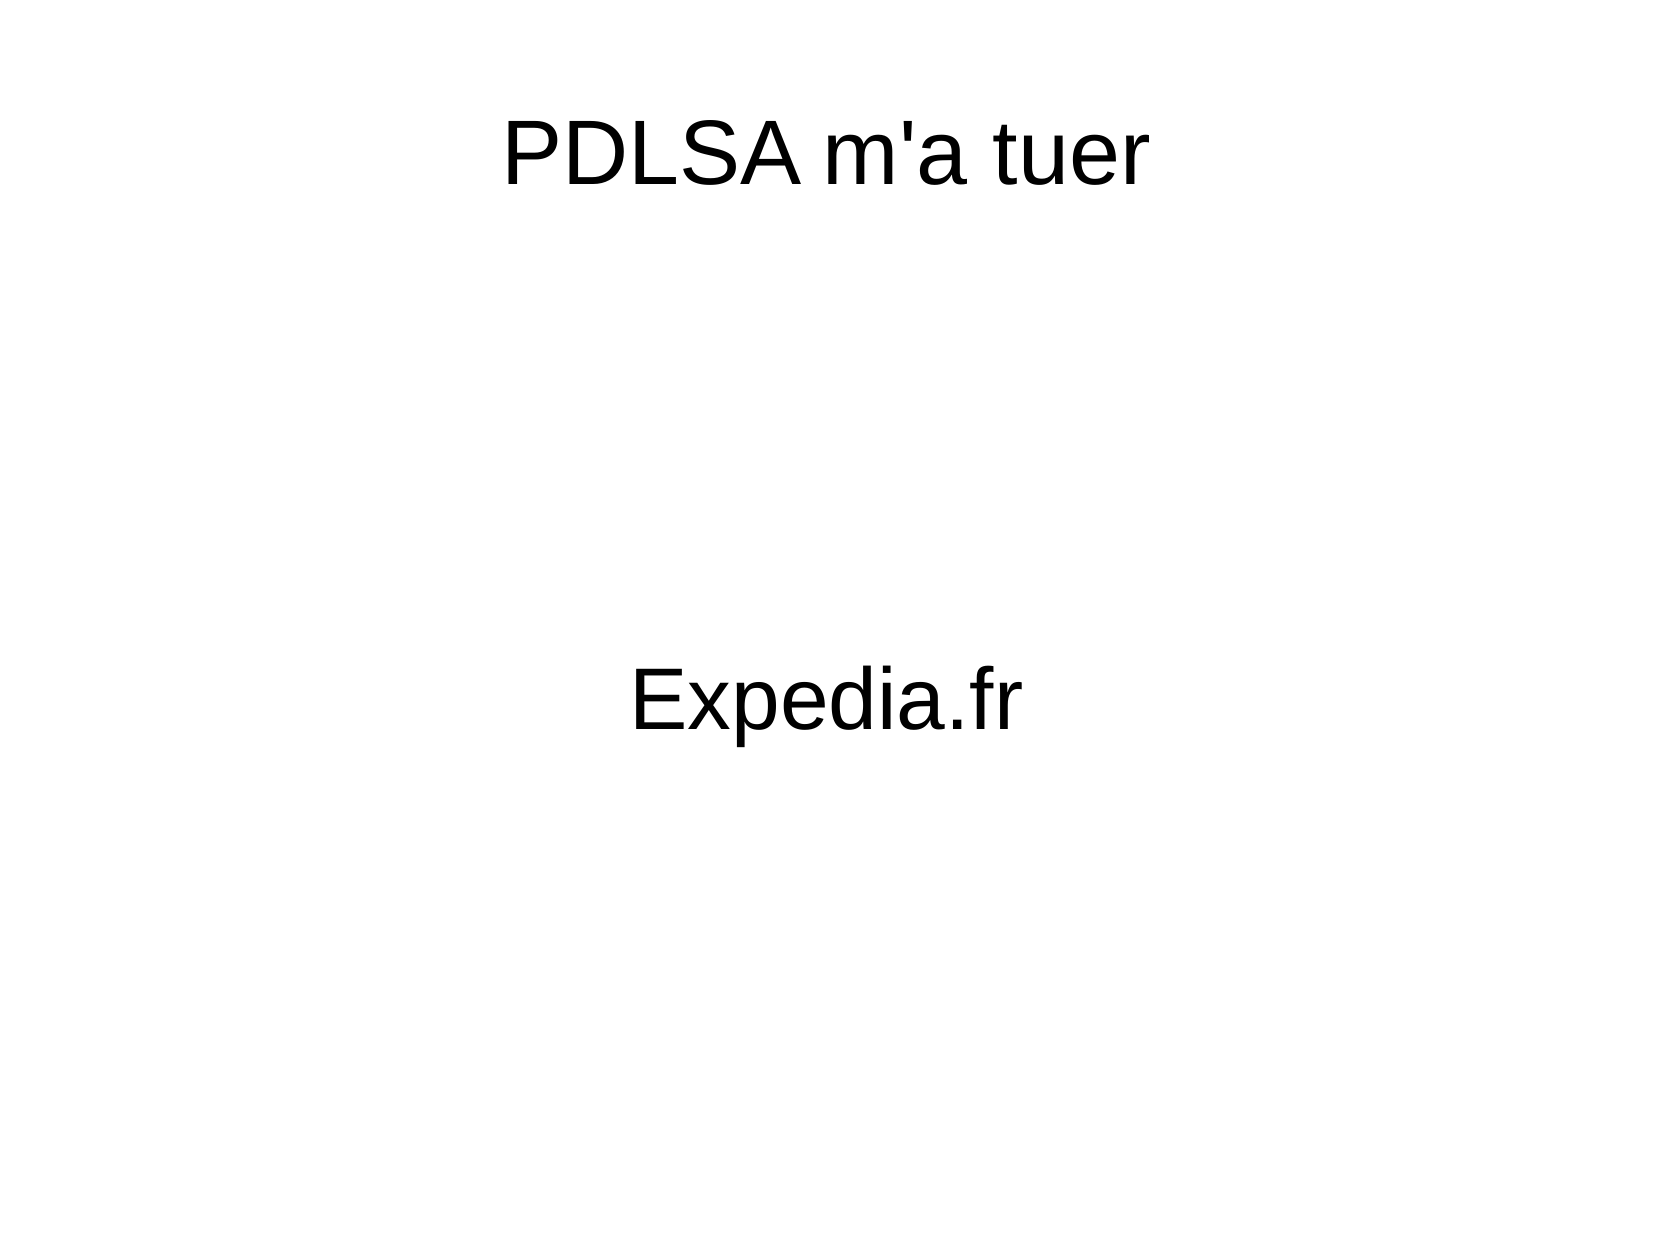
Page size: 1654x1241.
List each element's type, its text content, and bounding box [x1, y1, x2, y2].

subtitle Expedia.fr [82, 297, 1571, 1102]
title PDLSA m'a tuer [82, 56, 1571, 250]
